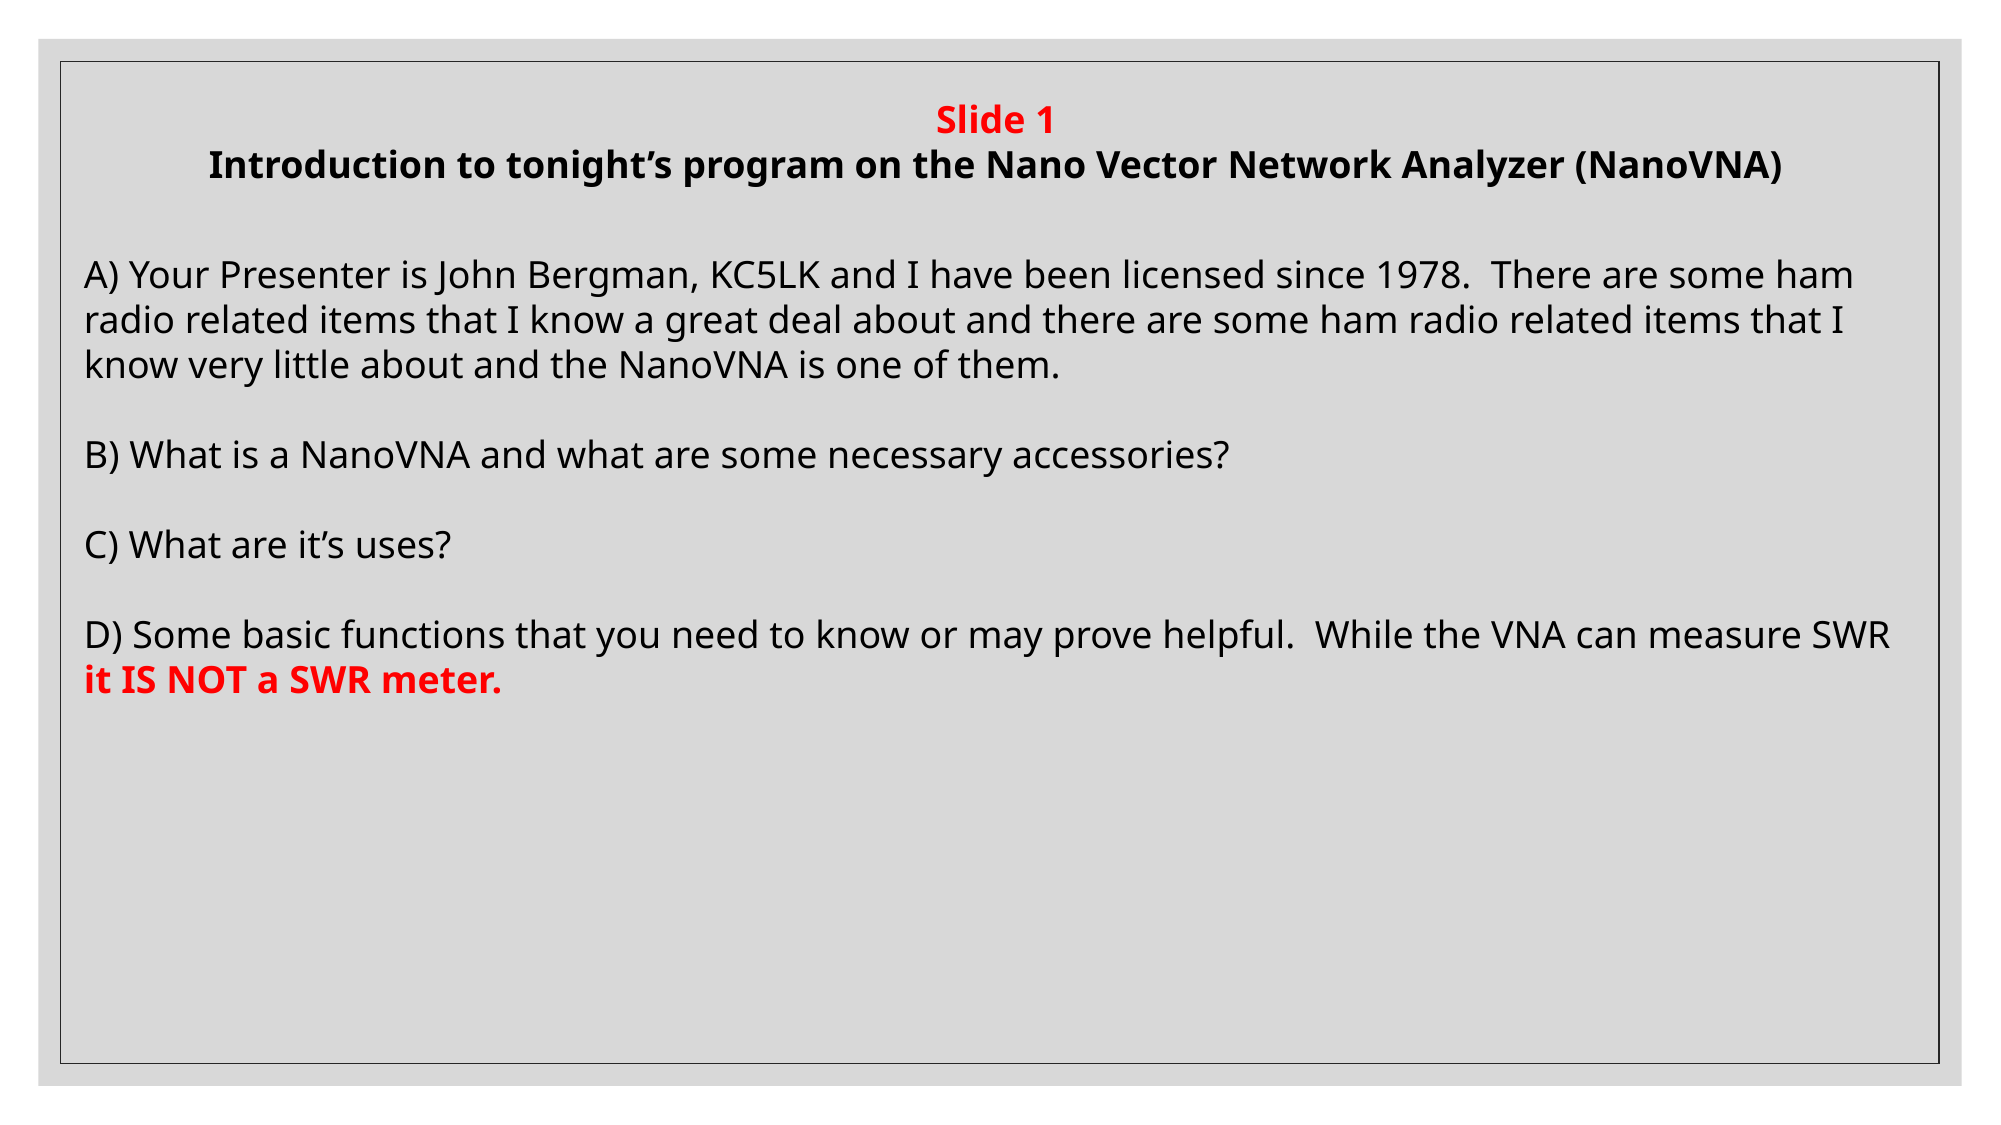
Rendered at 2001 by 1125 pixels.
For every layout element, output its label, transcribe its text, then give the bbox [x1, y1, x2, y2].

text_box A) Your Presenter is John Bergman, KC5LK and I have been licensed since 1978. There are some ham radio related items that I know a great deal about and there are some ham radio related items that I know very little about and the NanoVNA is one of them. B) What is a NanoVNA and what are some necessary accessories? C) What are it’s uses? D) Some basic functions that you need to know or may prove helpful. While the VNA can measure SWR it IS NOT a SWR meter. [68, 243, 1932, 805]
text_box Slide 1 Introduction to tonight’s program on the Nano Vector Network Analyzer (NanoVNA) [81, 88, 1912, 195]
